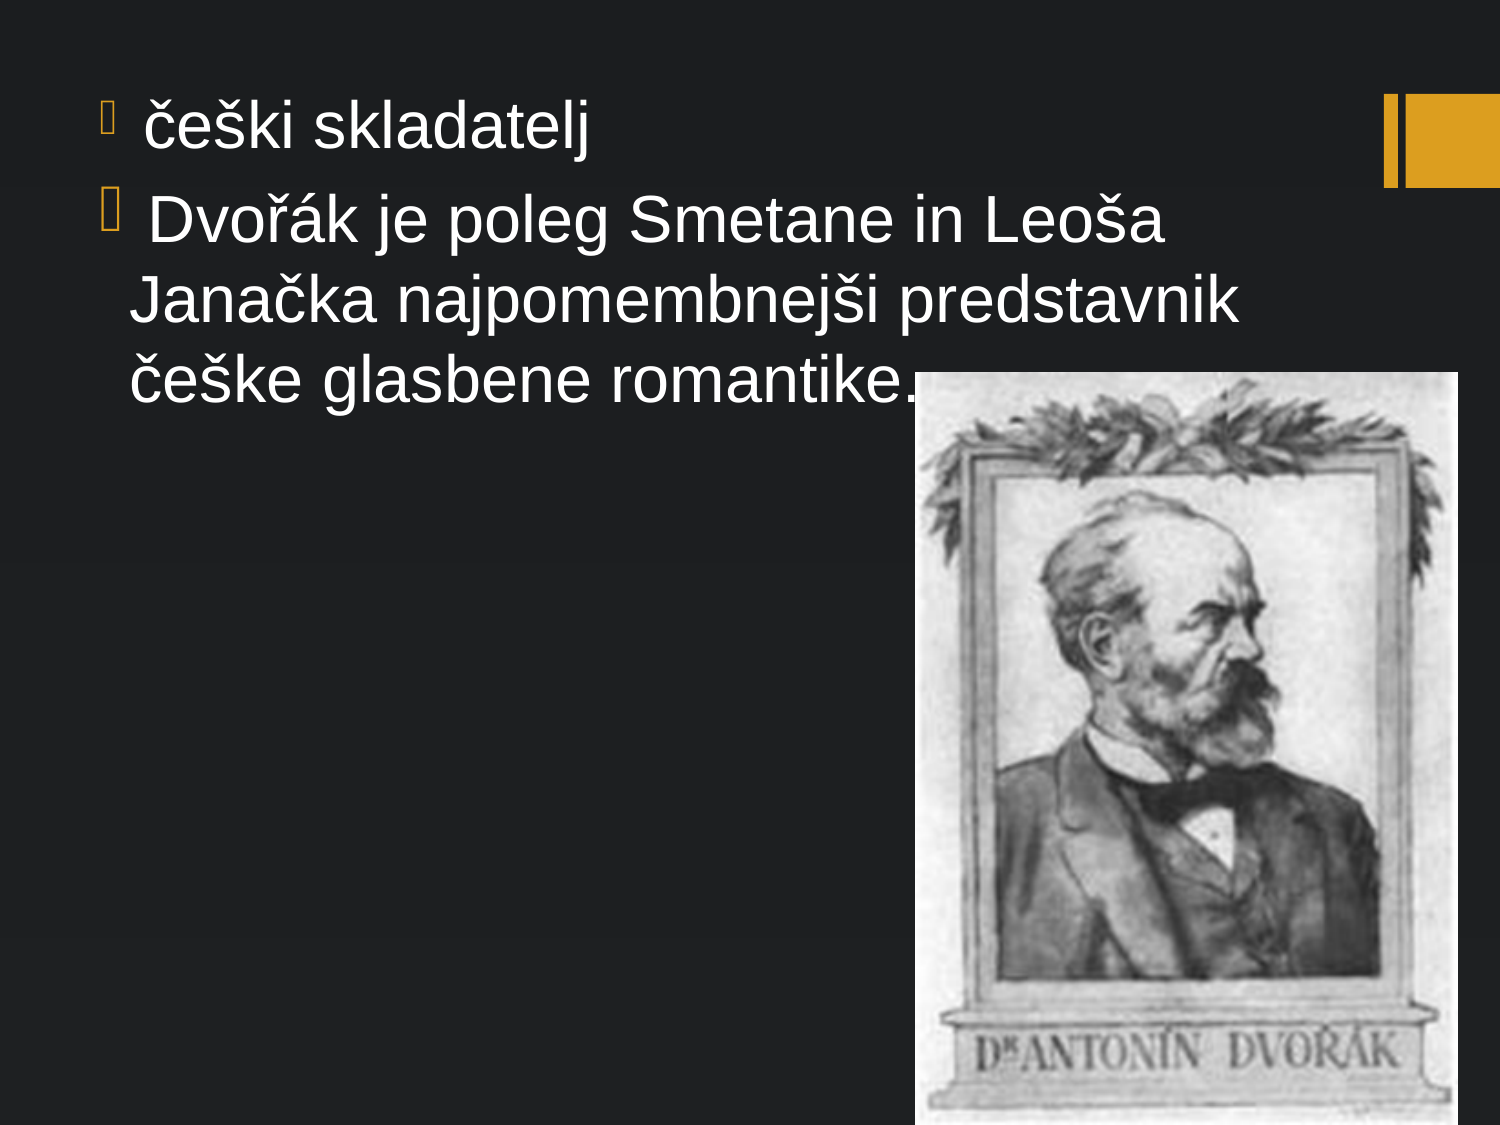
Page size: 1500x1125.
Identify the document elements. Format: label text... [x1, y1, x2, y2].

picture [915, 372, 1458, 1125]
list češki skladatelj Dvořák je poleg Smetane in Leoša Janačka najpomembnejši predstavnik češke glasbene romantike. [76, 74, 1427, 528]
